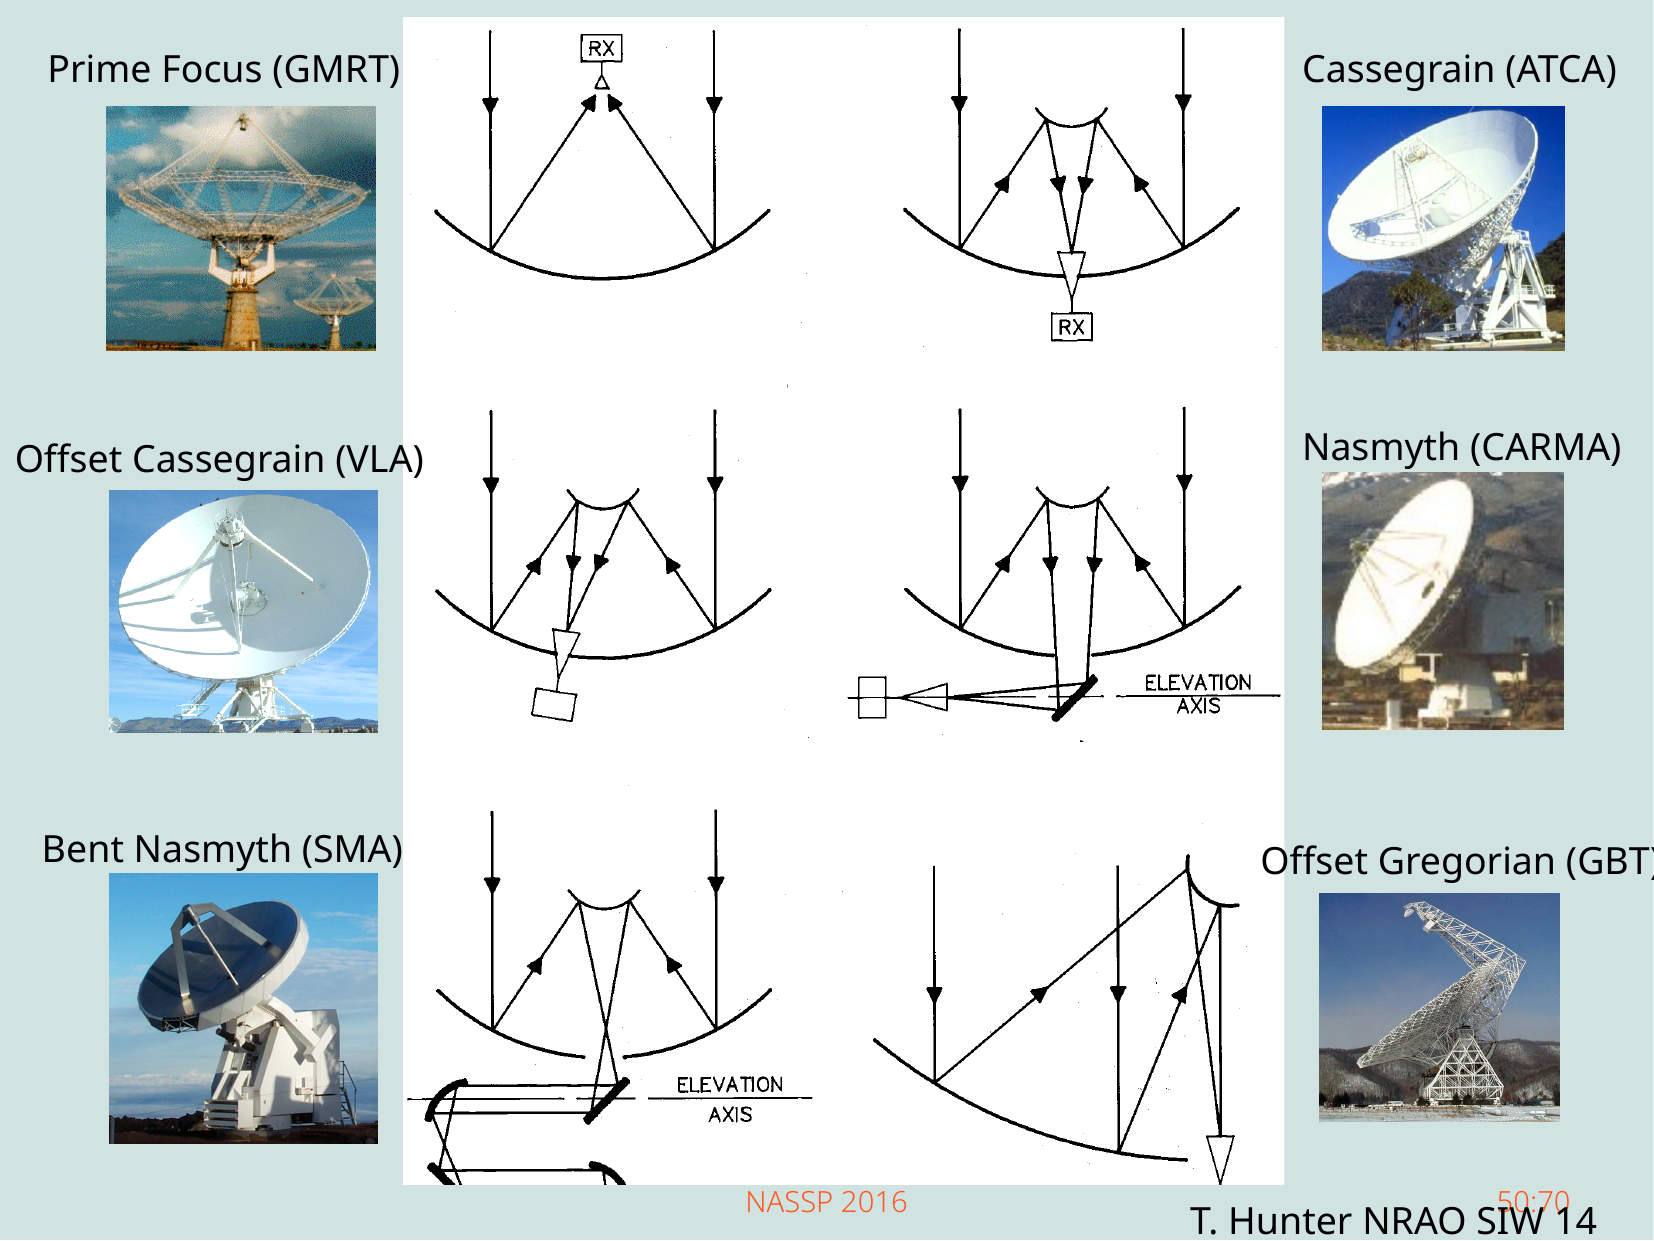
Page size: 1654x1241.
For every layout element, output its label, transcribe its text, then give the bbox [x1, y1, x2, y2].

text_box Offset Cassegrain (VLA) [0, 425, 415, 486]
text_box Prime Focus (GMRT) [32, 35, 395, 96]
picture [403, 17, 1285, 1185]
text_box Cassegrain (ATCA) [1287, 35, 1617, 96]
picture [1319, 893, 1560, 1122]
text_box Nasmyth (CARMA) [1287, 413, 1623, 474]
text_box T. Hunter NRAO SIW 14 [1175, 1186, 1593, 1241]
picture [109, 876, 378, 1144]
picture [1322, 106, 1565, 351]
text_box Bent Nasmyth (SMA) [26, 815, 392, 876]
picture [106, 106, 376, 351]
text_box Offset Gregorian (GBT) [1245, 826, 1653, 887]
picture [109, 490, 378, 733]
picture [1322, 474, 1564, 730]
